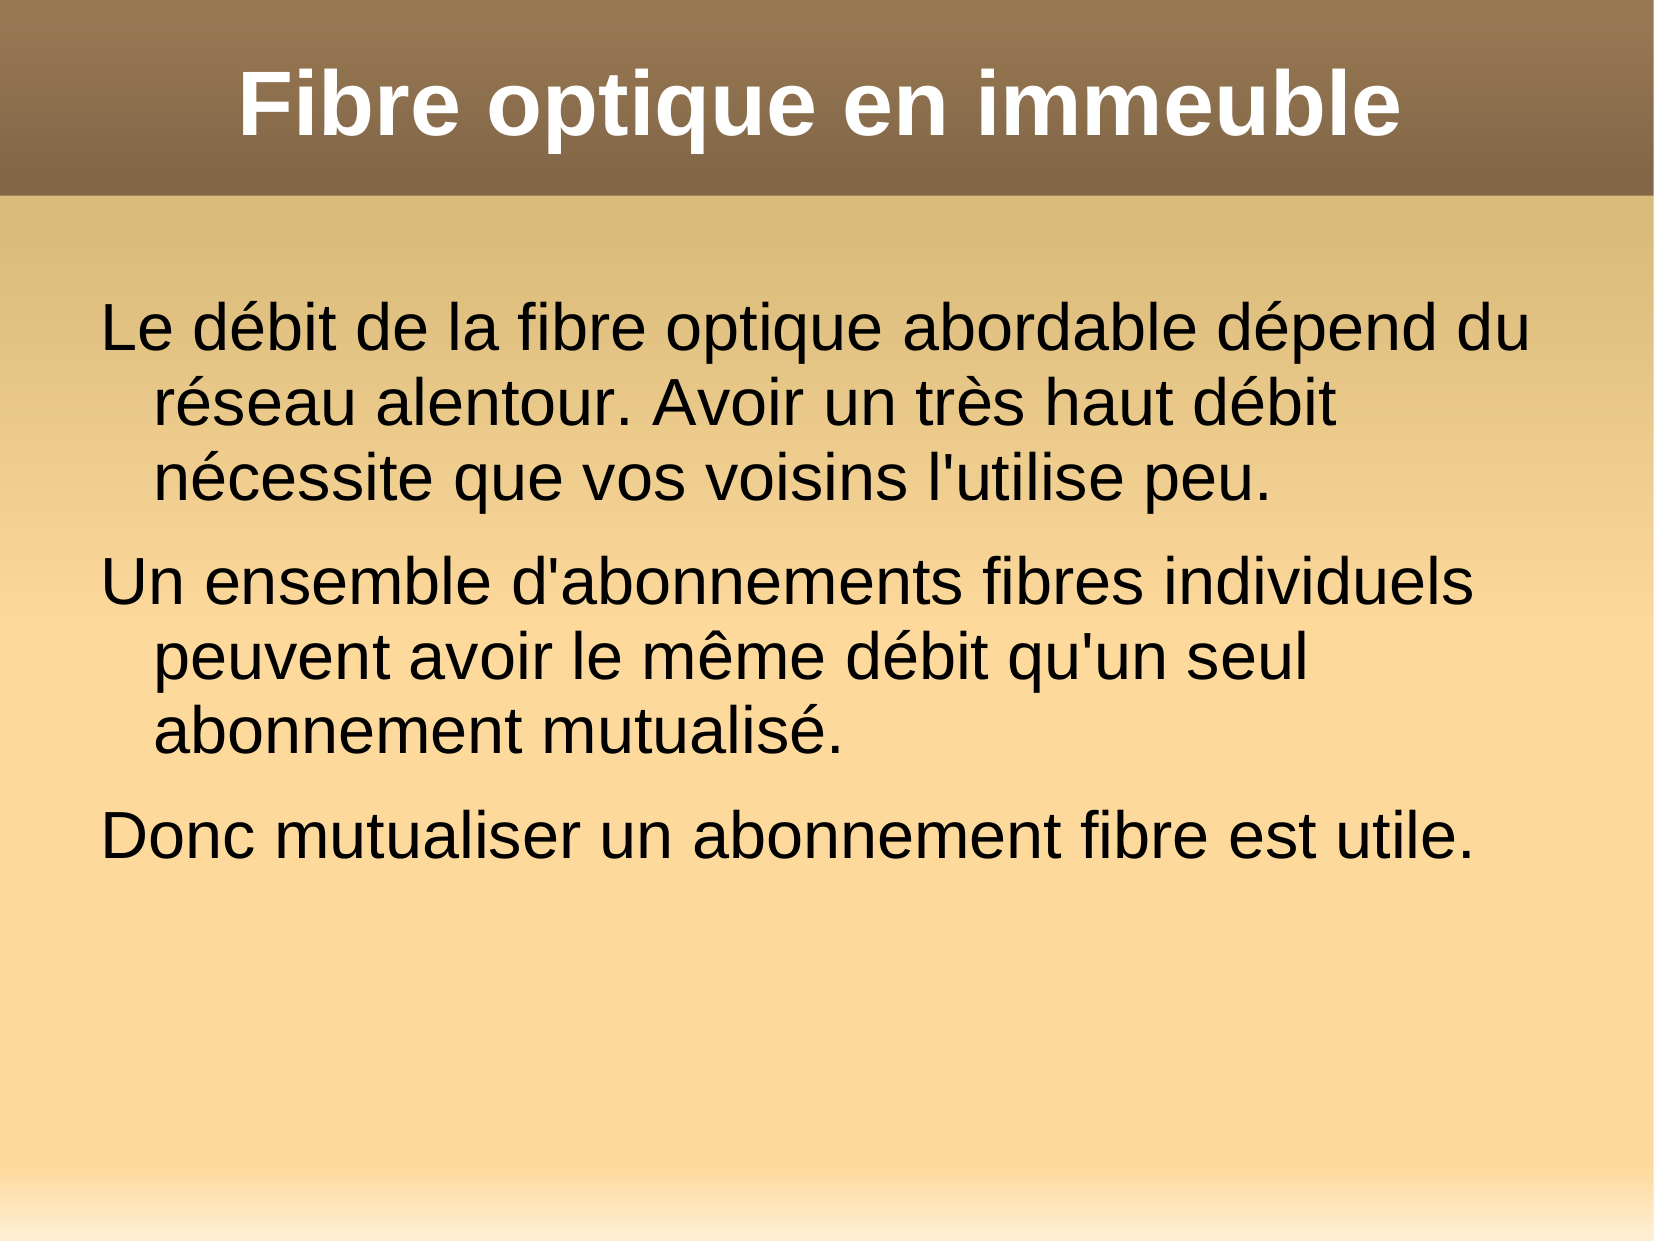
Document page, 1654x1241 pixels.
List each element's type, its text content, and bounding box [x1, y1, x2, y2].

title Fibre optique en immeuble [76, 0, 1565, 208]
picture [0, 0, 1654, 1241]
list Le débit de la fibre optique abordable dépend du réseau alentour. Avoir un très haut débit nécessite que vos voisins l'utilise peu. Un ensemble d'abonnements fibres individuels peuvent avoir le même débit qu'un seul abonnement mutualisé. Donc mutualiser un abonnement fibre est utile. [82, 290, 1571, 1109]
